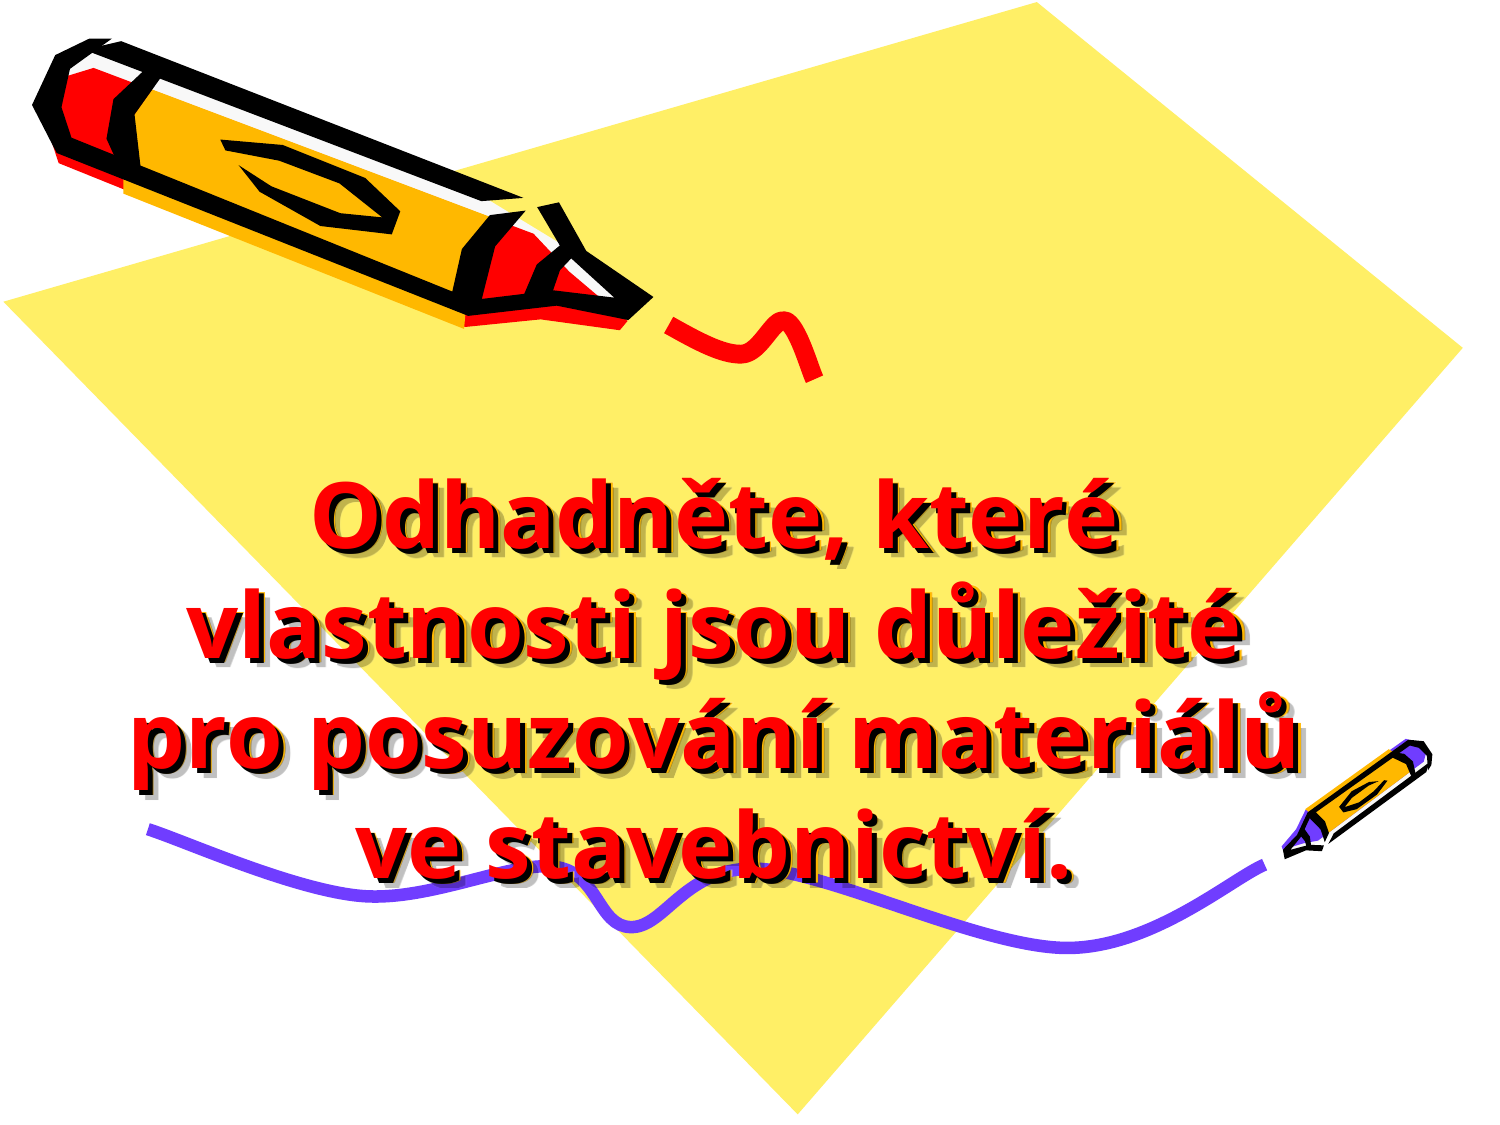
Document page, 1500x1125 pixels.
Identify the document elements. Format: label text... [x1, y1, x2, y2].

title Odhadněte, které vlastnosti jsou důležité pro posuzování materiálů ve stavebnictví. [88, 449, 1341, 823]
